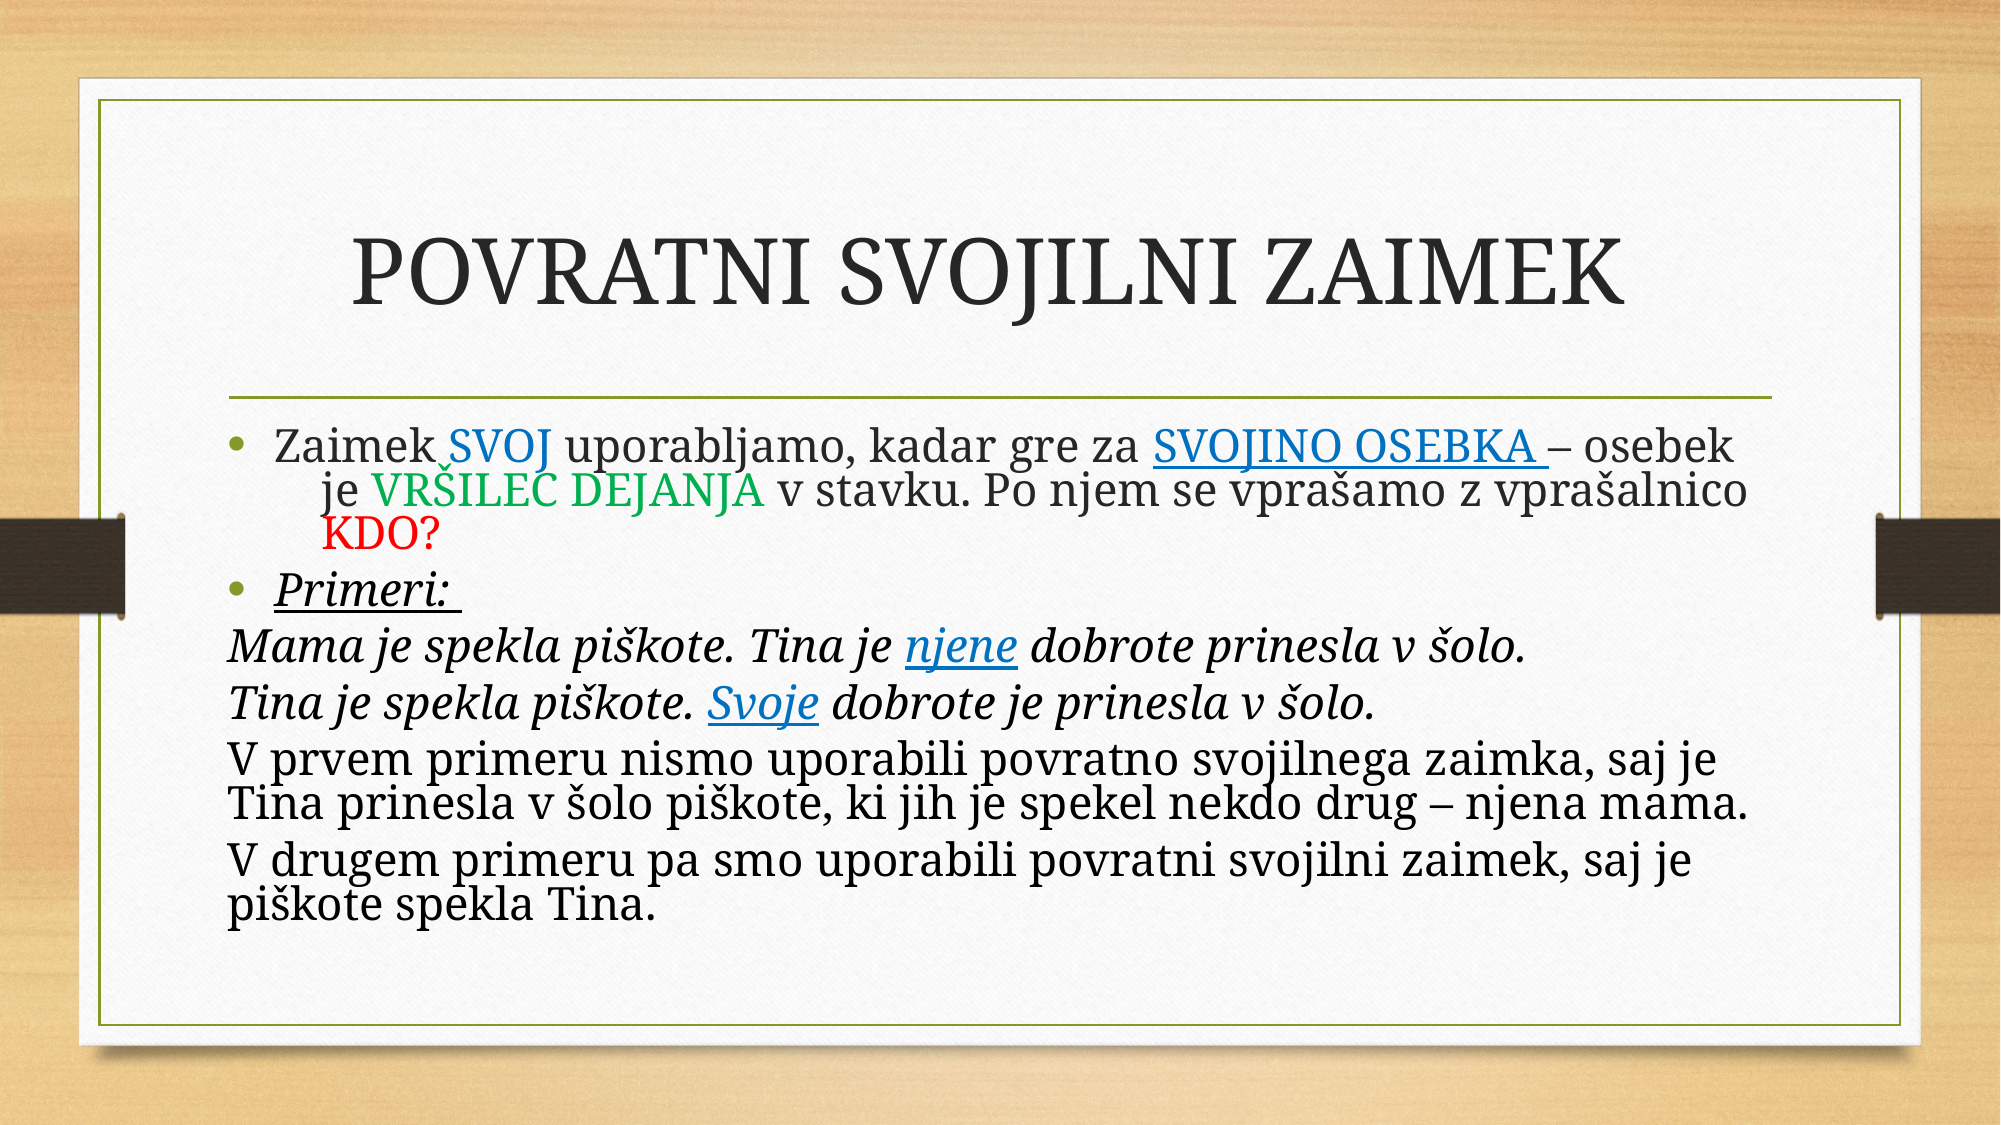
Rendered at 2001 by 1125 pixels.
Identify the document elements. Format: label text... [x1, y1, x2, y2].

title POVRATNI SVOJILNI ZAIMEK [212, 161, 1788, 376]
list Zaimek SVOJ uporabljamo, kadar gre za SVOJINO OSEBKA – osebek je VRŠILEC DEJANJA v stavku. Po njem se vprašamo z vprašalnico KDO? Primeri: Mama je spekla piškote. Tina je njene dobrote prinesla v šolo. Tina je spekla piškote. Svoje dobrote je prinesla v šolo. V prvem primeru nismo uporabili povratno svojilnega zaimka, saj je Tina prinesla v šolo piškote, ki jih je spekel nekdo drug – njena mama. V drugem primeru pa smo uporabili povratni svojilni zaimek, saj je piškote spekla Tina. [212, 419, 1788, 964]
